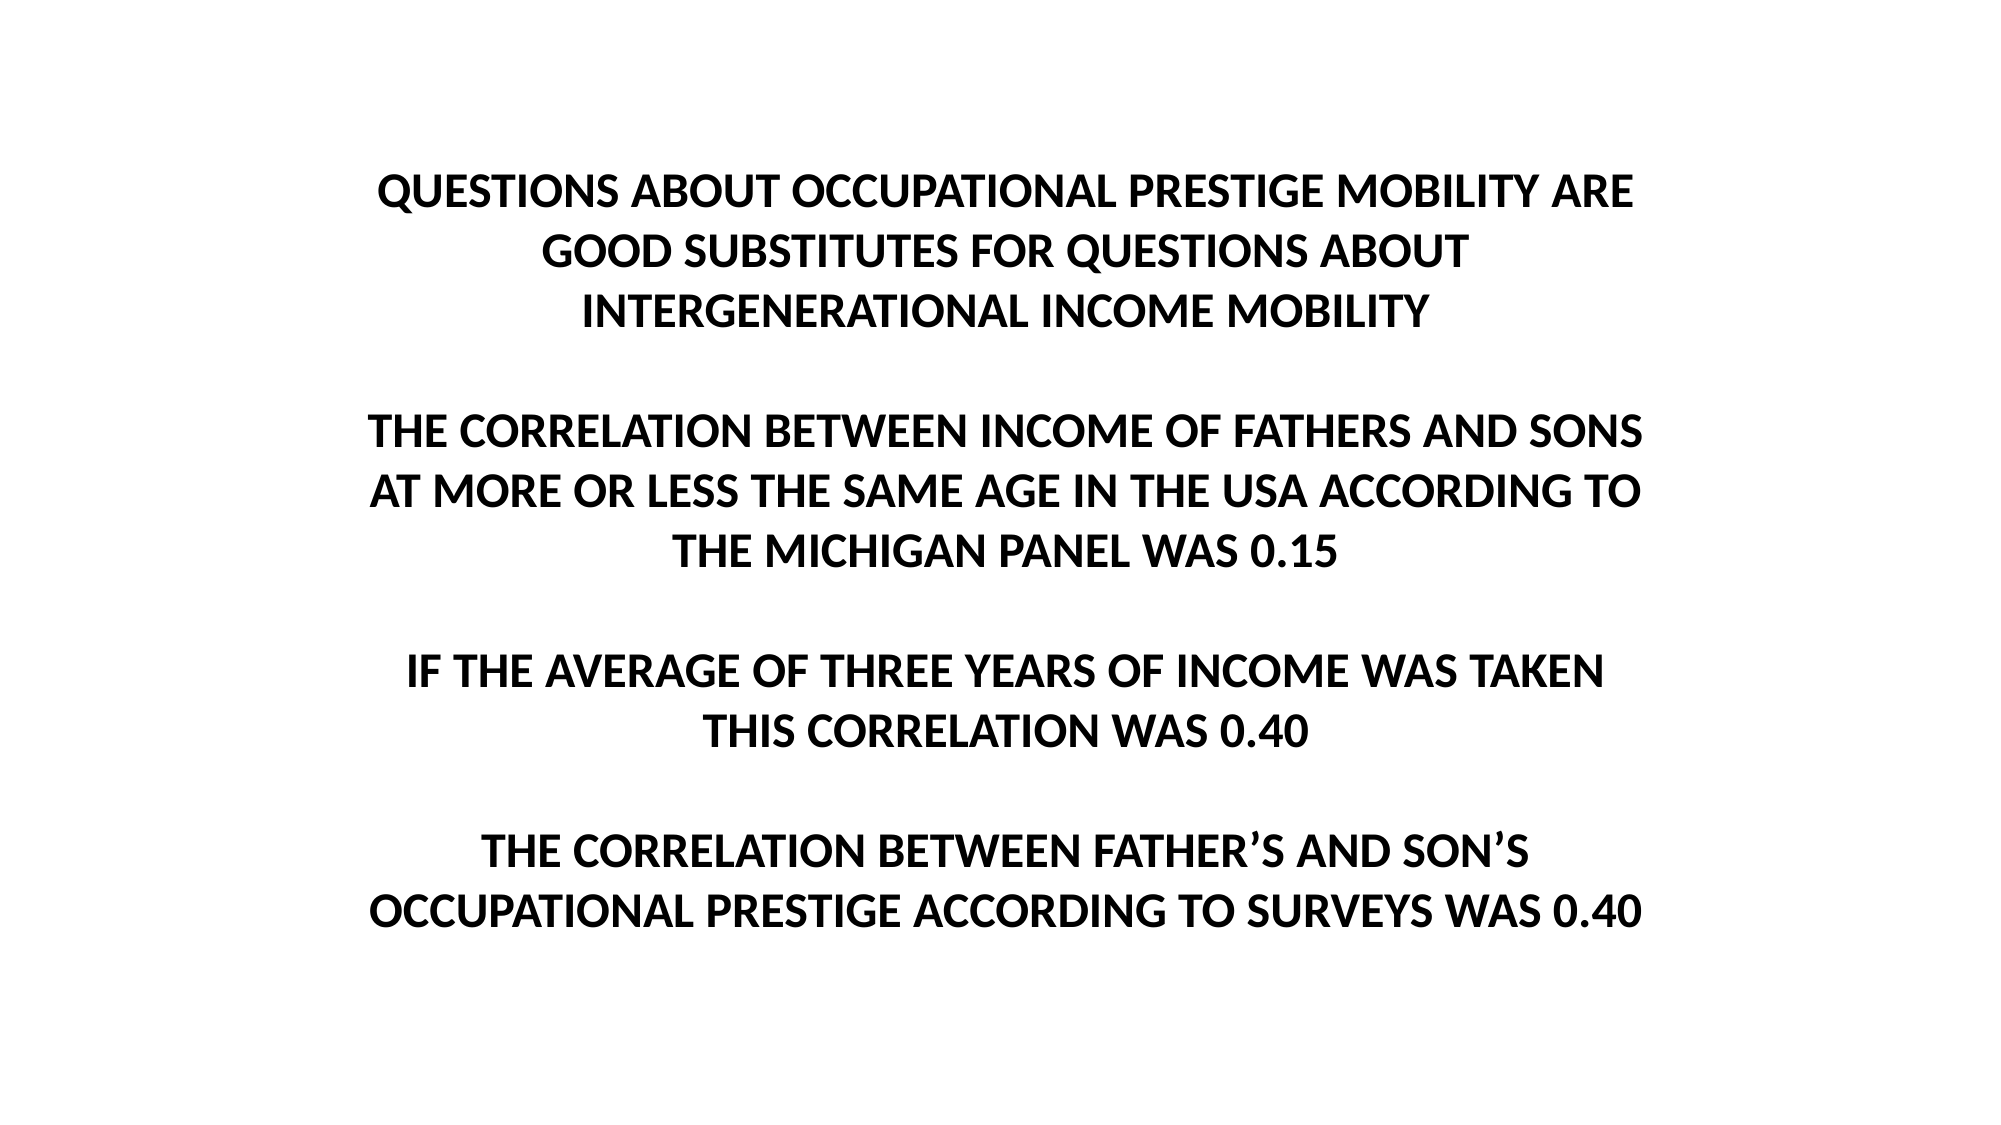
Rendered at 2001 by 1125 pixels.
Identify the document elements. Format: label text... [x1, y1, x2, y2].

text_box QUESTIONS ABOUT OCCUPATIONAL PRESTIGE MOBILITY ARE GOOD SUBSTITUTES FOR QUESTIONS ABOUT INTERGENERATIONAL INCOME MOBILITY THE CORRELATION BETWEEN INCOME OF FATHERS AND SONS AT MORE OR LESS THE SAME AGE IN THE USA ACCORDING TO THE MICHIGAN PANEL WAS 0.15 IF THE AVERAGE OF THREE YEARS OF INCOME WAS TAKEN THIS CORRELATION WAS 0.40 THE CORRELATION BETWEEN FATHER’S AND SON’S OCCUPATIONAL PRESTIGE ACCORDING TO SURVEYS WAS 0.40 [340, 149, 1672, 953]
